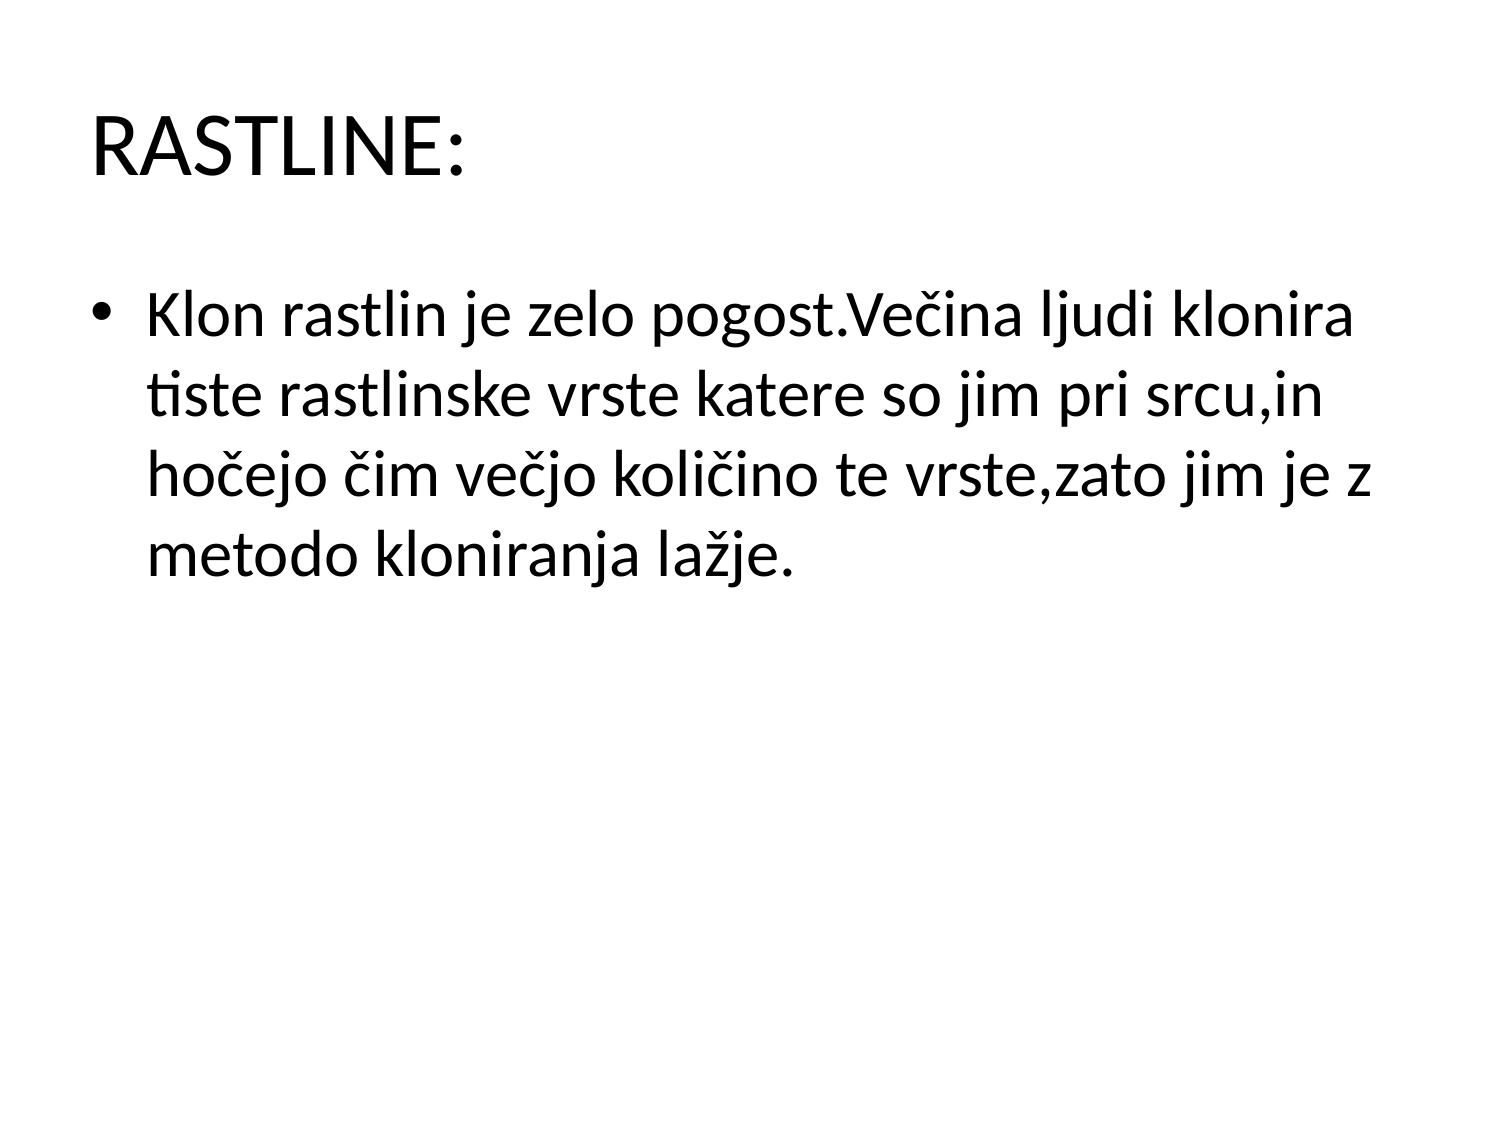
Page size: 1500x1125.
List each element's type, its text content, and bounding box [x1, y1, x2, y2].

list Klon rastlin je zelo pogost.Večina ljudi klonira tiste rastlinske vrste katere so jim pri srcu,in hočejo čim večjo količino te vrste,zato jim je z metodo kloniranja lažje. [75, 262, 1425, 1005]
title RASTLINE: [75, 45, 1425, 233]
